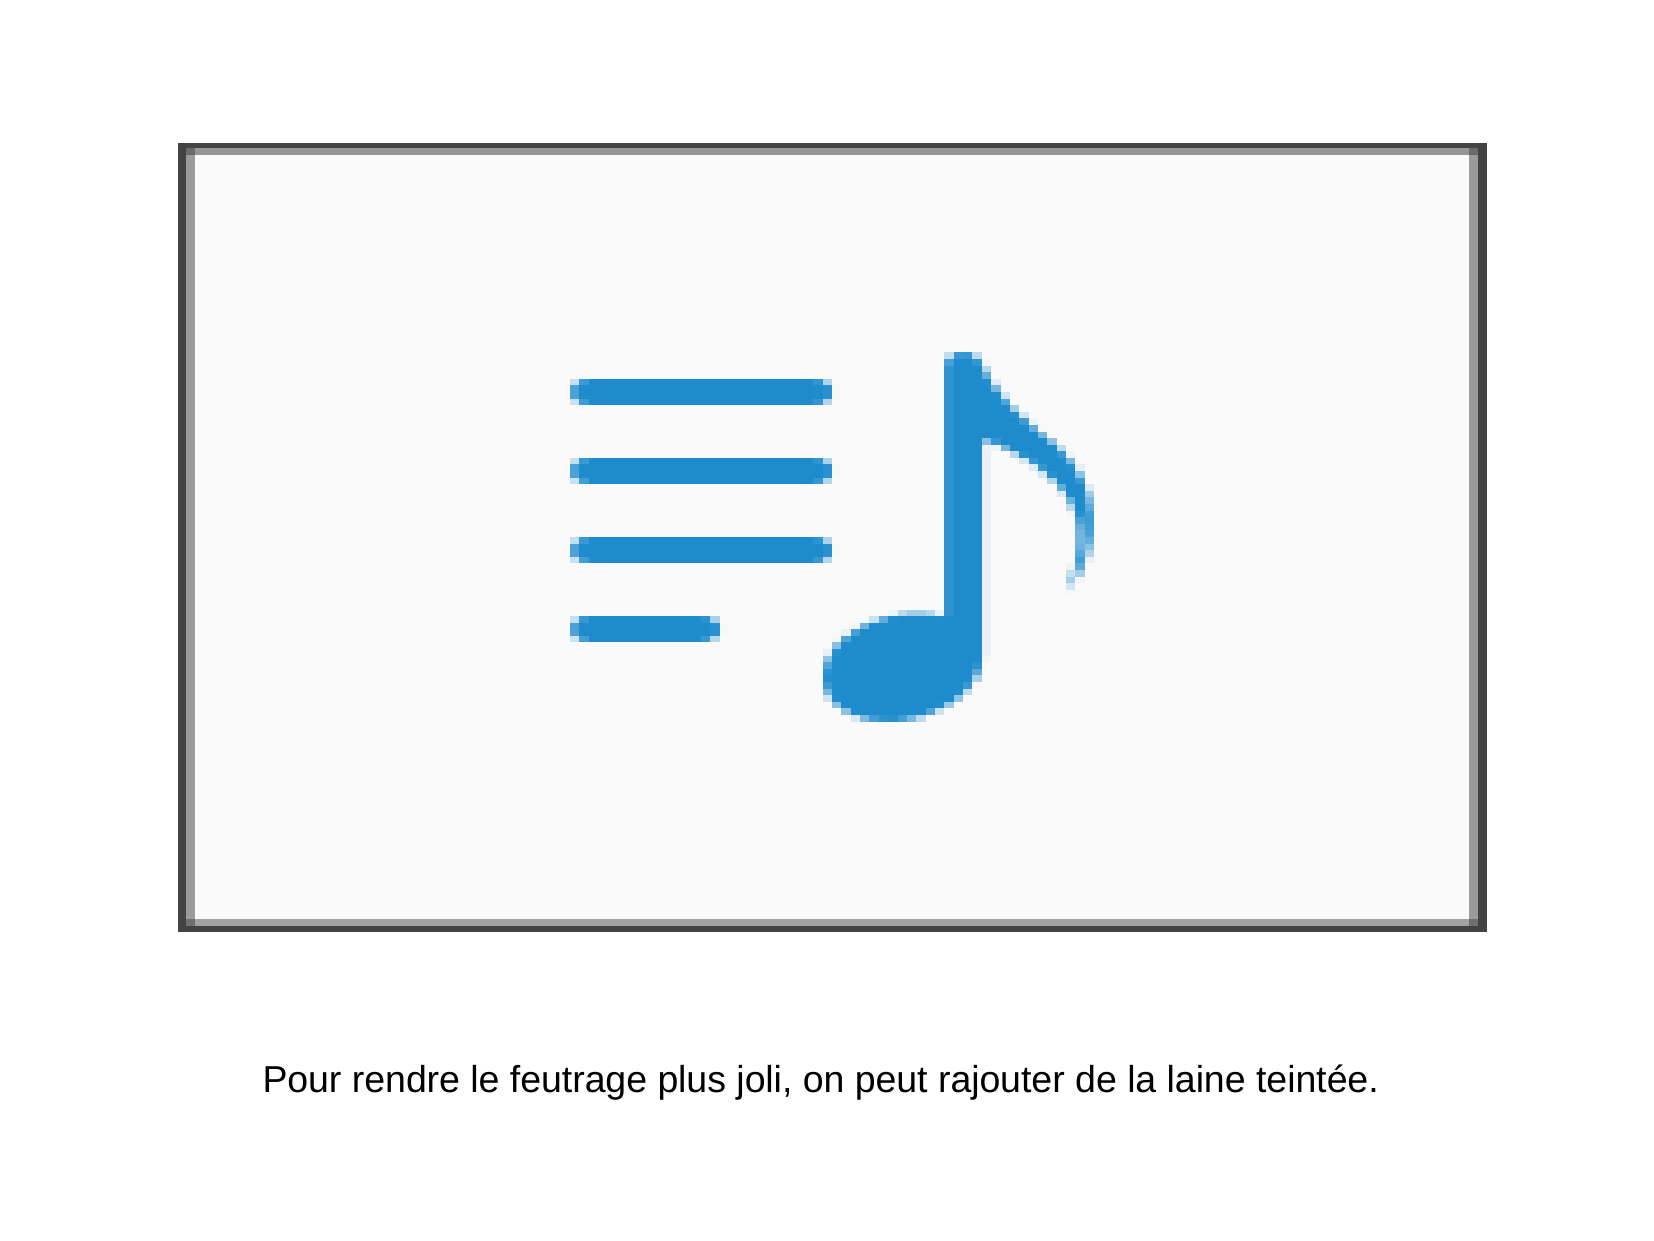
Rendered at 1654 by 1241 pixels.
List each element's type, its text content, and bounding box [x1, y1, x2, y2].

text_box [177, 141, 1489, 934]
text_box Pour rendre le feutrage plus joli, on peut rajouter de la laine teintée. [0, 1051, 1642, 1109]
